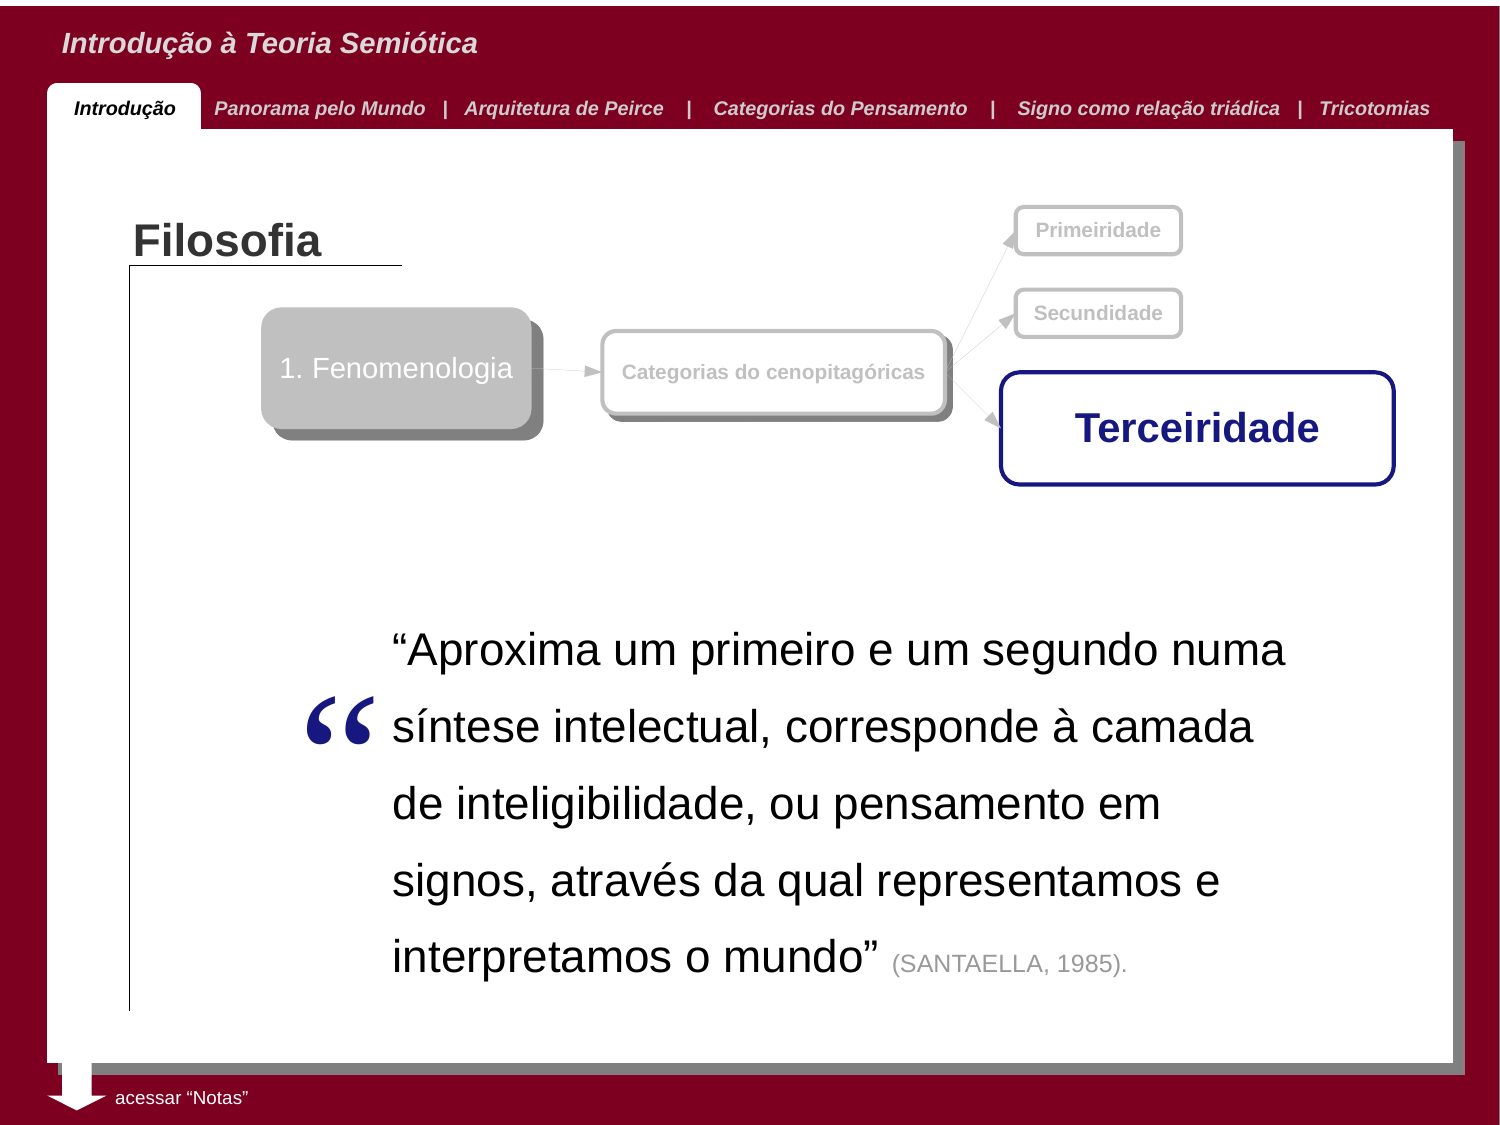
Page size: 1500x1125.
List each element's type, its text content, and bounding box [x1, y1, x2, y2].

text_box Primeiridade [1015, 206, 1182, 255]
text_box Secundidade [1015, 289, 1182, 337]
text_box Categorias do cenopitagóricas [602, 330, 945, 414]
text_box “Aproxima um primeiro e um segundo numa síntese intelectual, corresponde à camada de inteligibilidade, ou pensamento em signos, através da qual representamos e interpretamos o mundo” (SANTAELLA, 1985). [377, 590, 1312, 963]
text_box 1. Fenomenologia [261, 307, 532, 430]
text_box acessar “Notas” [100, 1080, 278, 1116]
text_box Terceiridade [1000, 372, 1394, 485]
text_box Filosofia [130, 266, 337, 276]
text_box Filosofia [118, 207, 337, 276]
text_box [47, 1051, 100, 1111]
text_box “ [283, 543, 414, 805]
